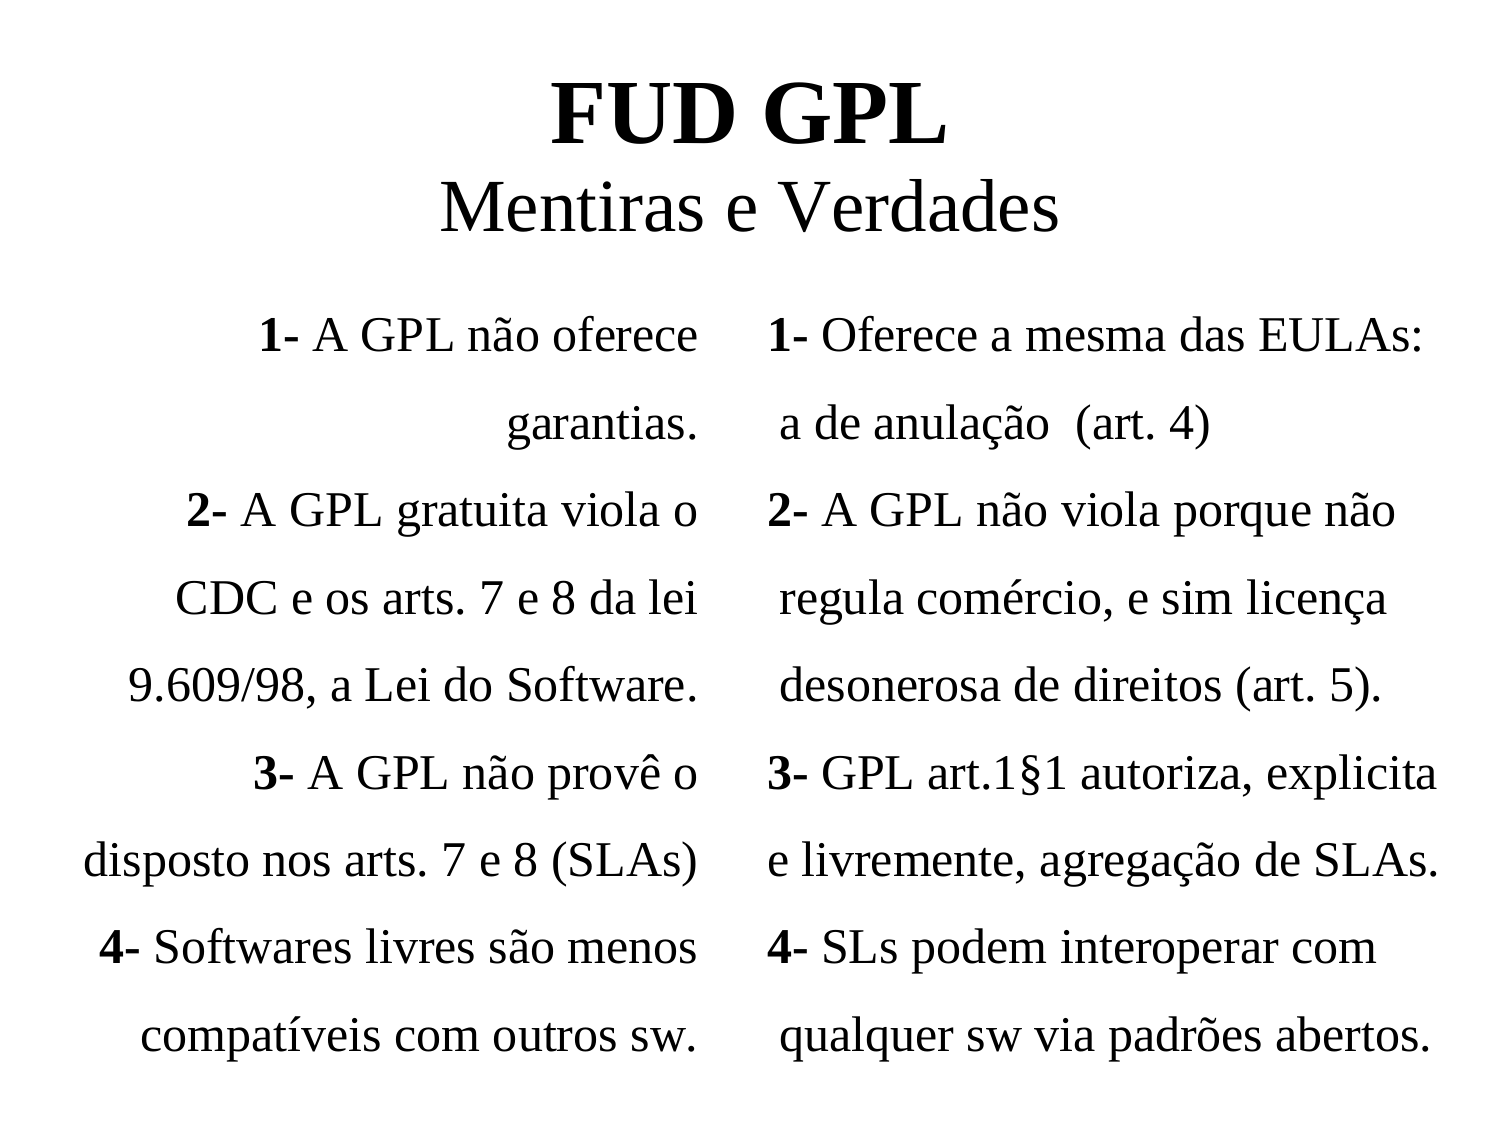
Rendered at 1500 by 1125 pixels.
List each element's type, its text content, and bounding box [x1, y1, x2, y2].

text_box 1- Oferece a mesma das EULAs: a de anulação (art. 4) 2- A GPL não viola porque não regula comércio, e sim licença desonerosa de direitos (art. 5). 3- GPL art.1§1 autoriza, explicita e livremente, agregação de SLAs. 4- SLs podem interoperar com qualquer sw via padrões abertos. [751, 267, 1500, 1071]
title FUD GPL Mentiras e Verdades [58, 52, 1443, 258]
text_box 1- A GPL não oferece garantias. 2- A GPL gratuita viola o CDC e os arts. 7 e 8 da lei 9.609/98, a Lei do Software. 3- A GPL não provê o disposto nos arts. 7 e 8 (SLAs) 4- Softwares livres são menos compatíveis com outros sw. [68, 267, 723, 1125]
